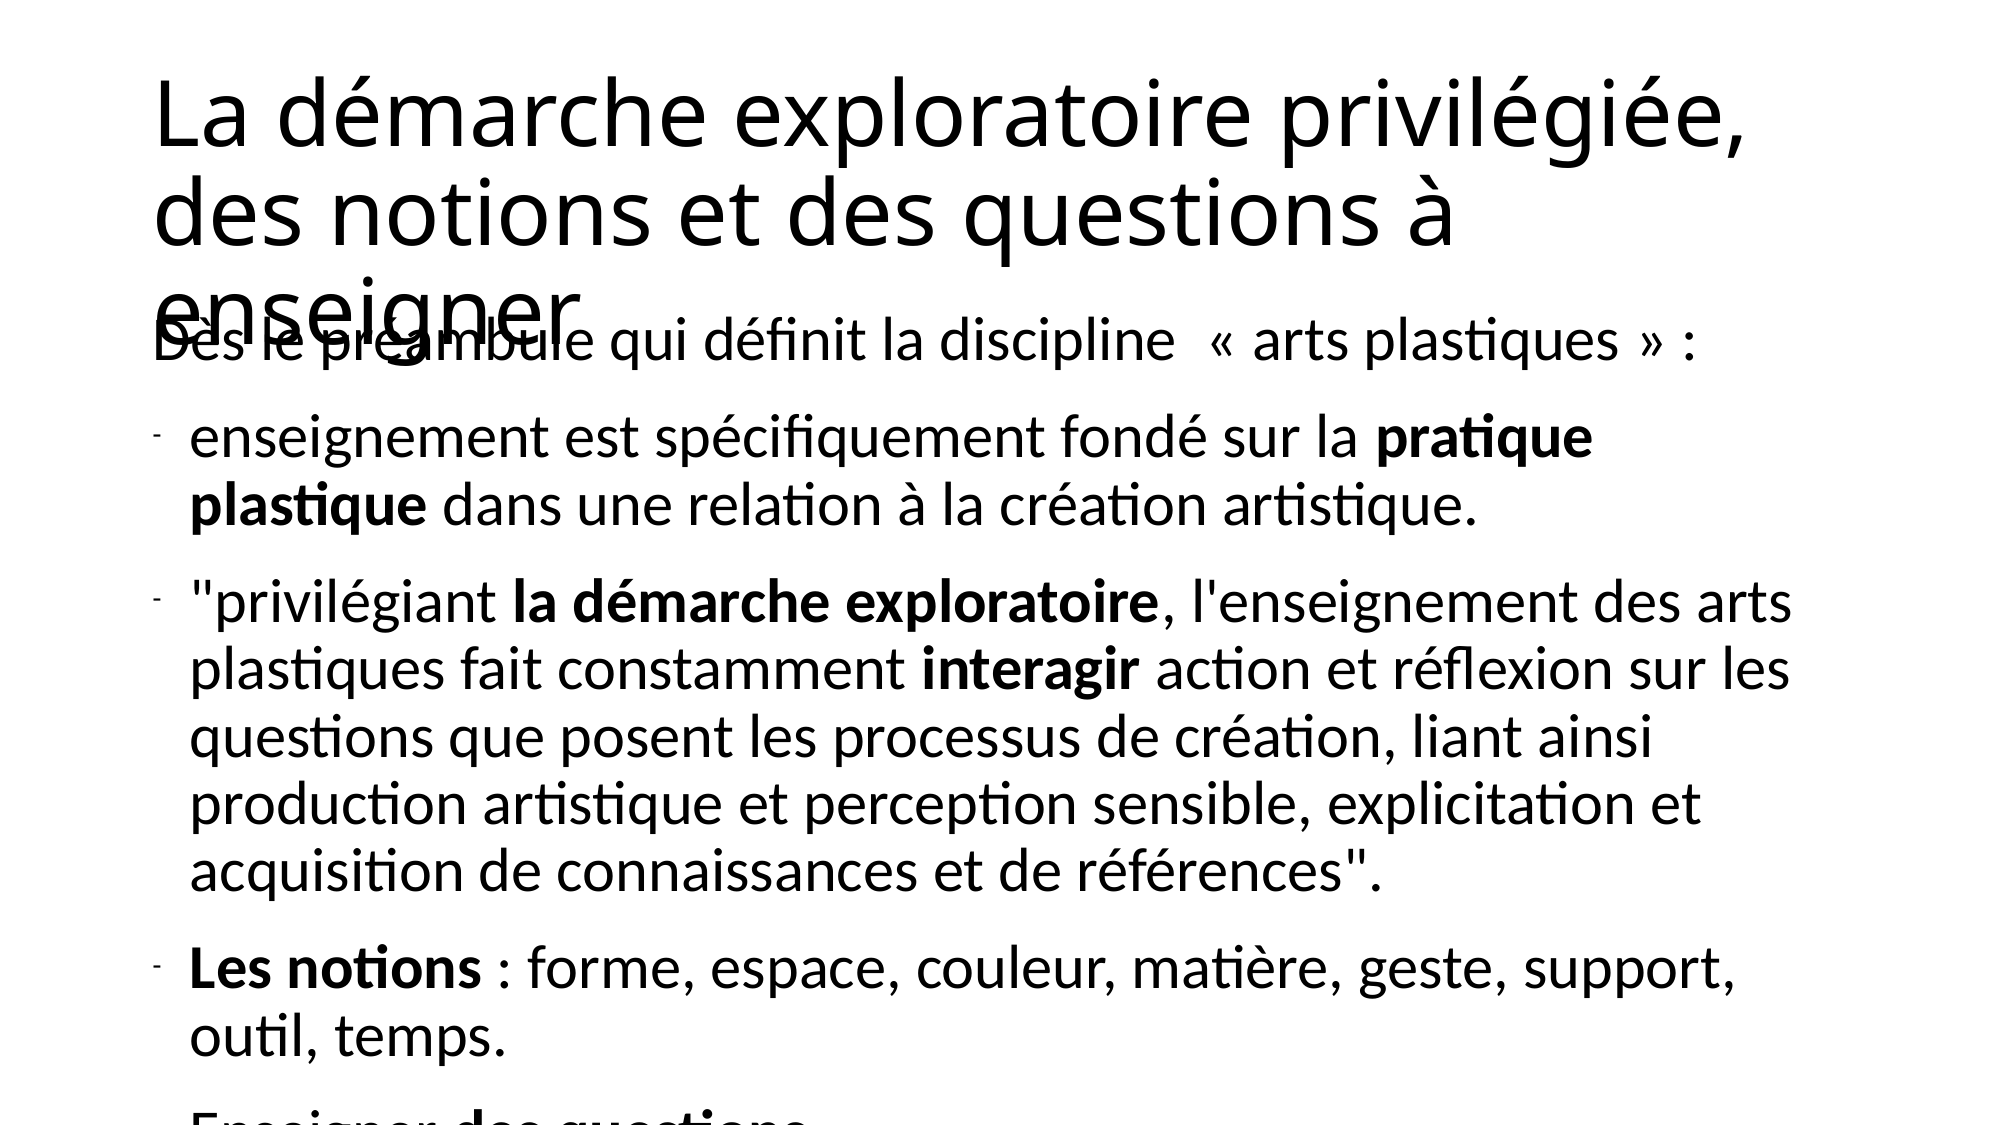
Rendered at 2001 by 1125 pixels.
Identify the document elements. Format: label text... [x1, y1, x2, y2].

title La démarche exploratoire privilégiée, des notions et des questions à enseigner [137, 59, 1863, 278]
list Dès le préambule qui définit la discipline « arts plastiques » : enseignement est spécifiquement fondé sur la pratique plastique dans une relation à la création artistique. "privilégiant la démarche exploratoire, l'enseignement des arts plastiques fait constamment interagir action et réflexion sur les questions que posent les processus de création, liant ainsi production artistique et perception sensible, explicitation et acquisition de connaissances et de références". Les notions : forme, espace, couleur, matière, geste, support, outil, temps. Enseigner des questions [137, 299, 1863, 1014]
